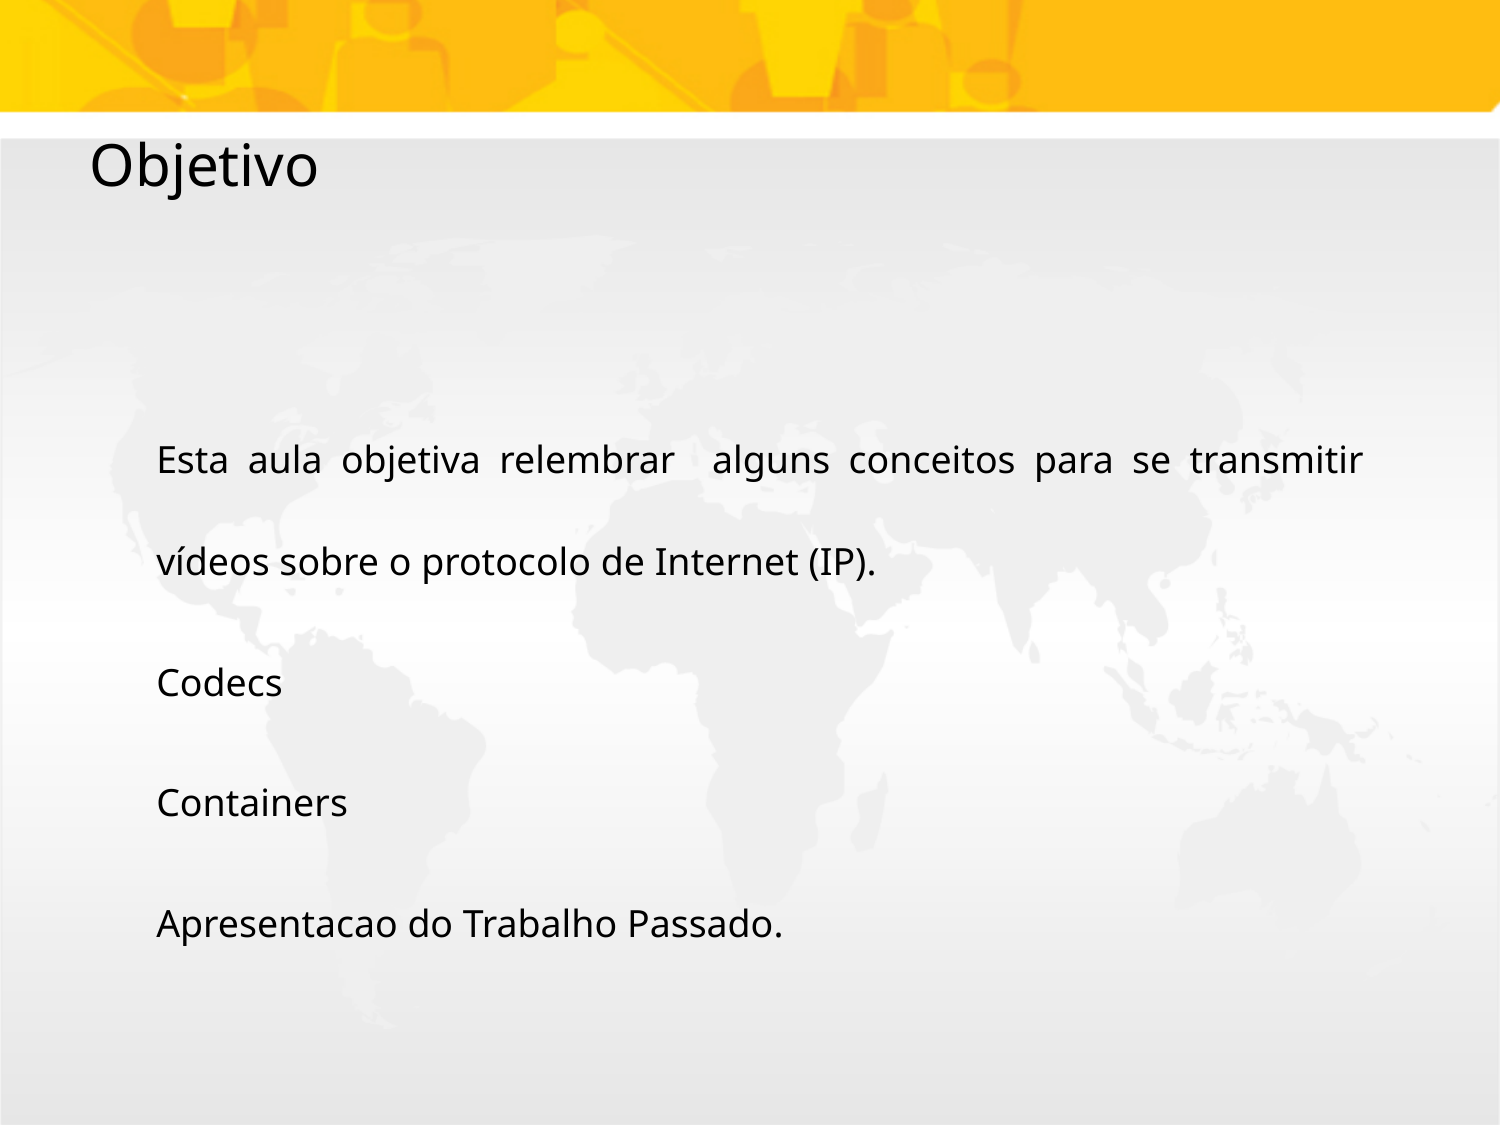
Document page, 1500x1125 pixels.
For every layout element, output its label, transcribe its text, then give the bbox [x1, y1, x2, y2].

picture [0, 0, 1500, 1125]
text_box Esta aula objetiva relembrar alguns conceitos para se transmitir vídeos sobre o protocolo de Internet (IP). Codecs Containers Apresentacao do Trabalho Passado. [141, 375, 1380, 572]
text_box Objetivo [74, 116, 1425, 278]
